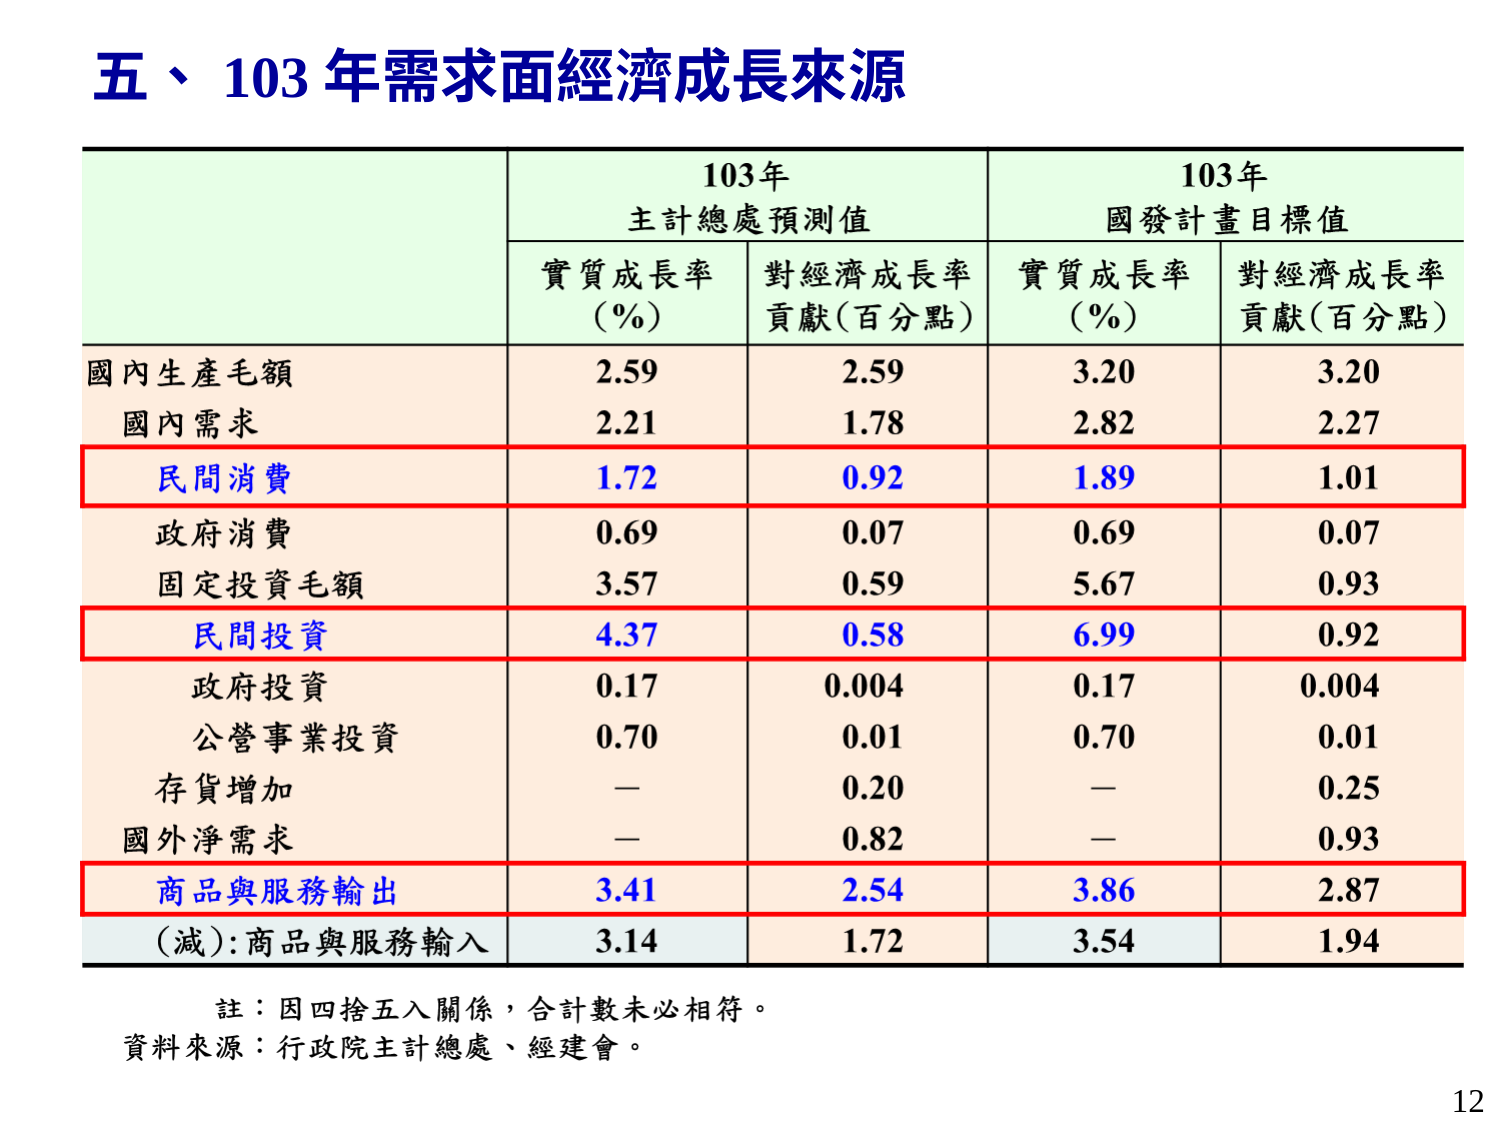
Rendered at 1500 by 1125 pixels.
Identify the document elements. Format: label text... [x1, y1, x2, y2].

text_box 五、103年需求面經濟成長來源 [76, 39, 957, 118]
text_box <編號> [1149, 1060, 1500, 1125]
picture [61, 142, 1469, 1082]
